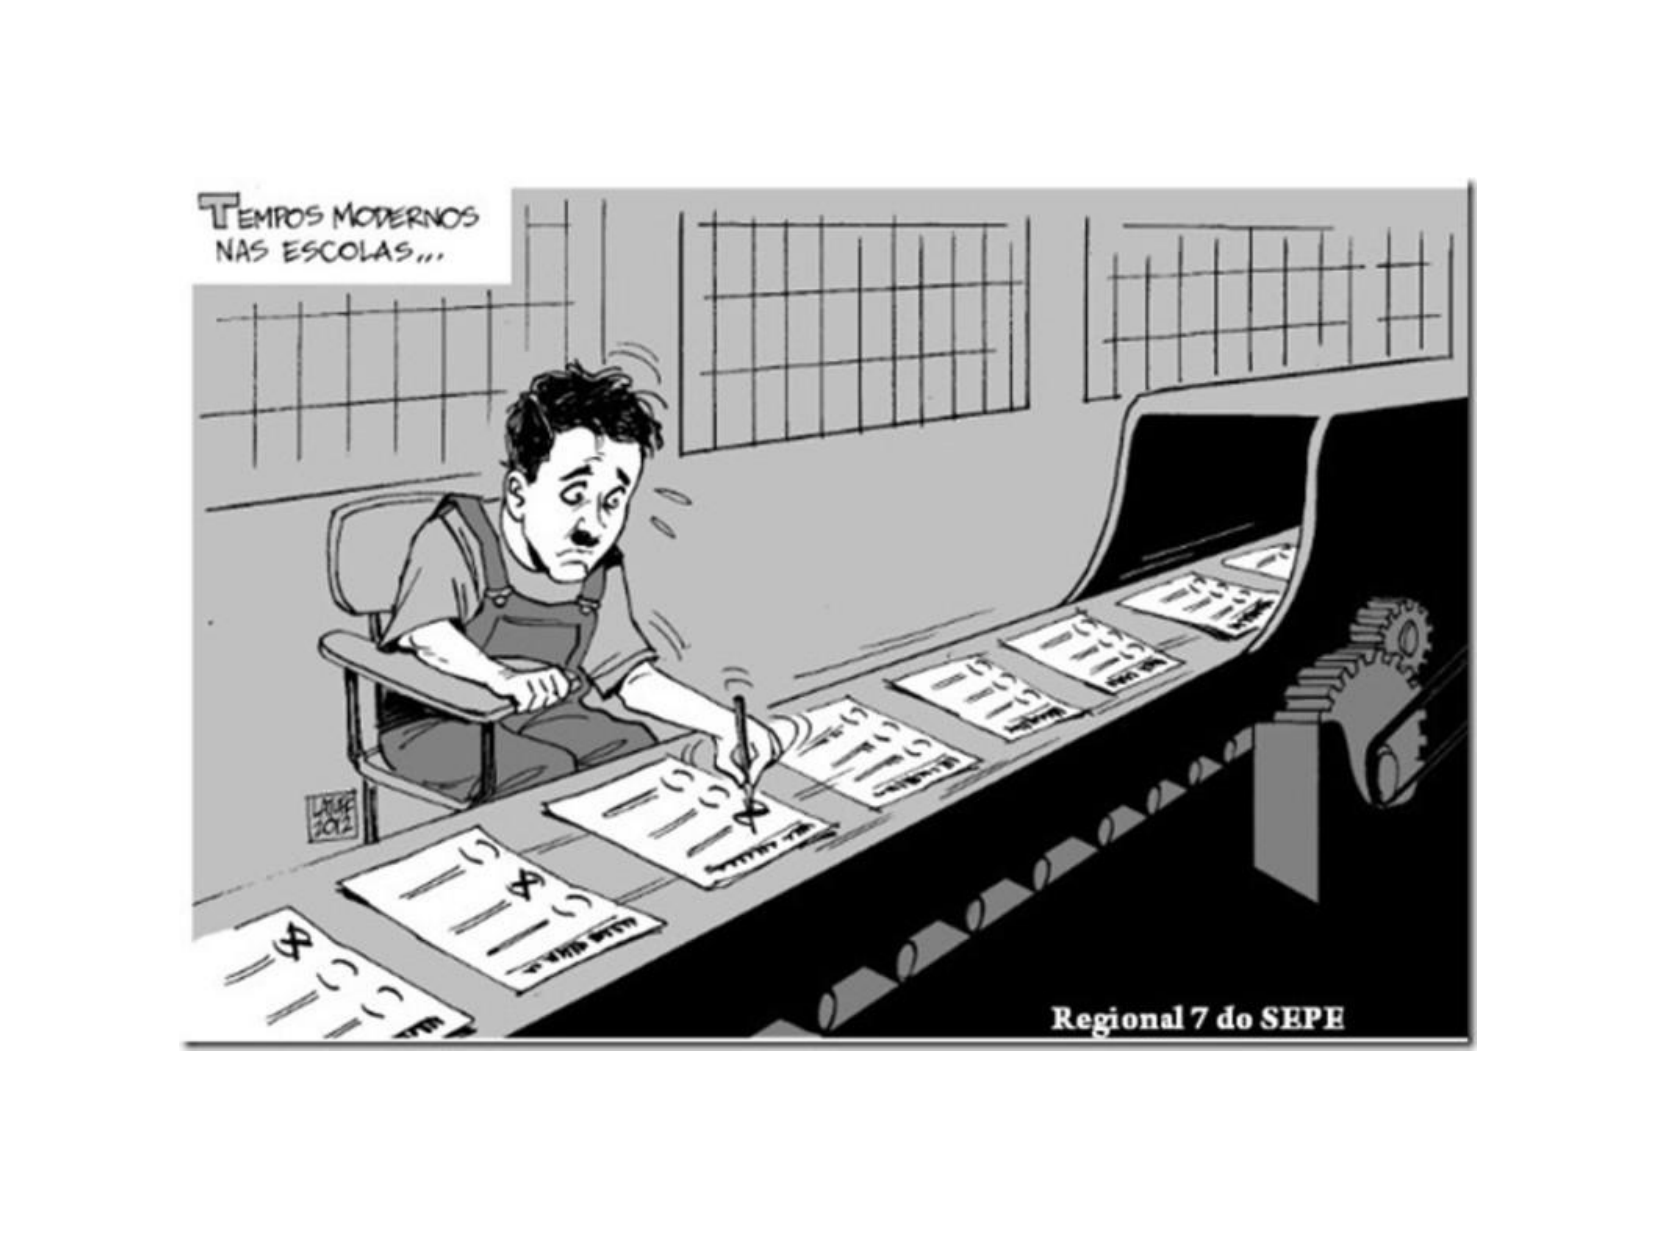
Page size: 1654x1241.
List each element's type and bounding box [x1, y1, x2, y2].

picture [179, 177, 1477, 1051]
